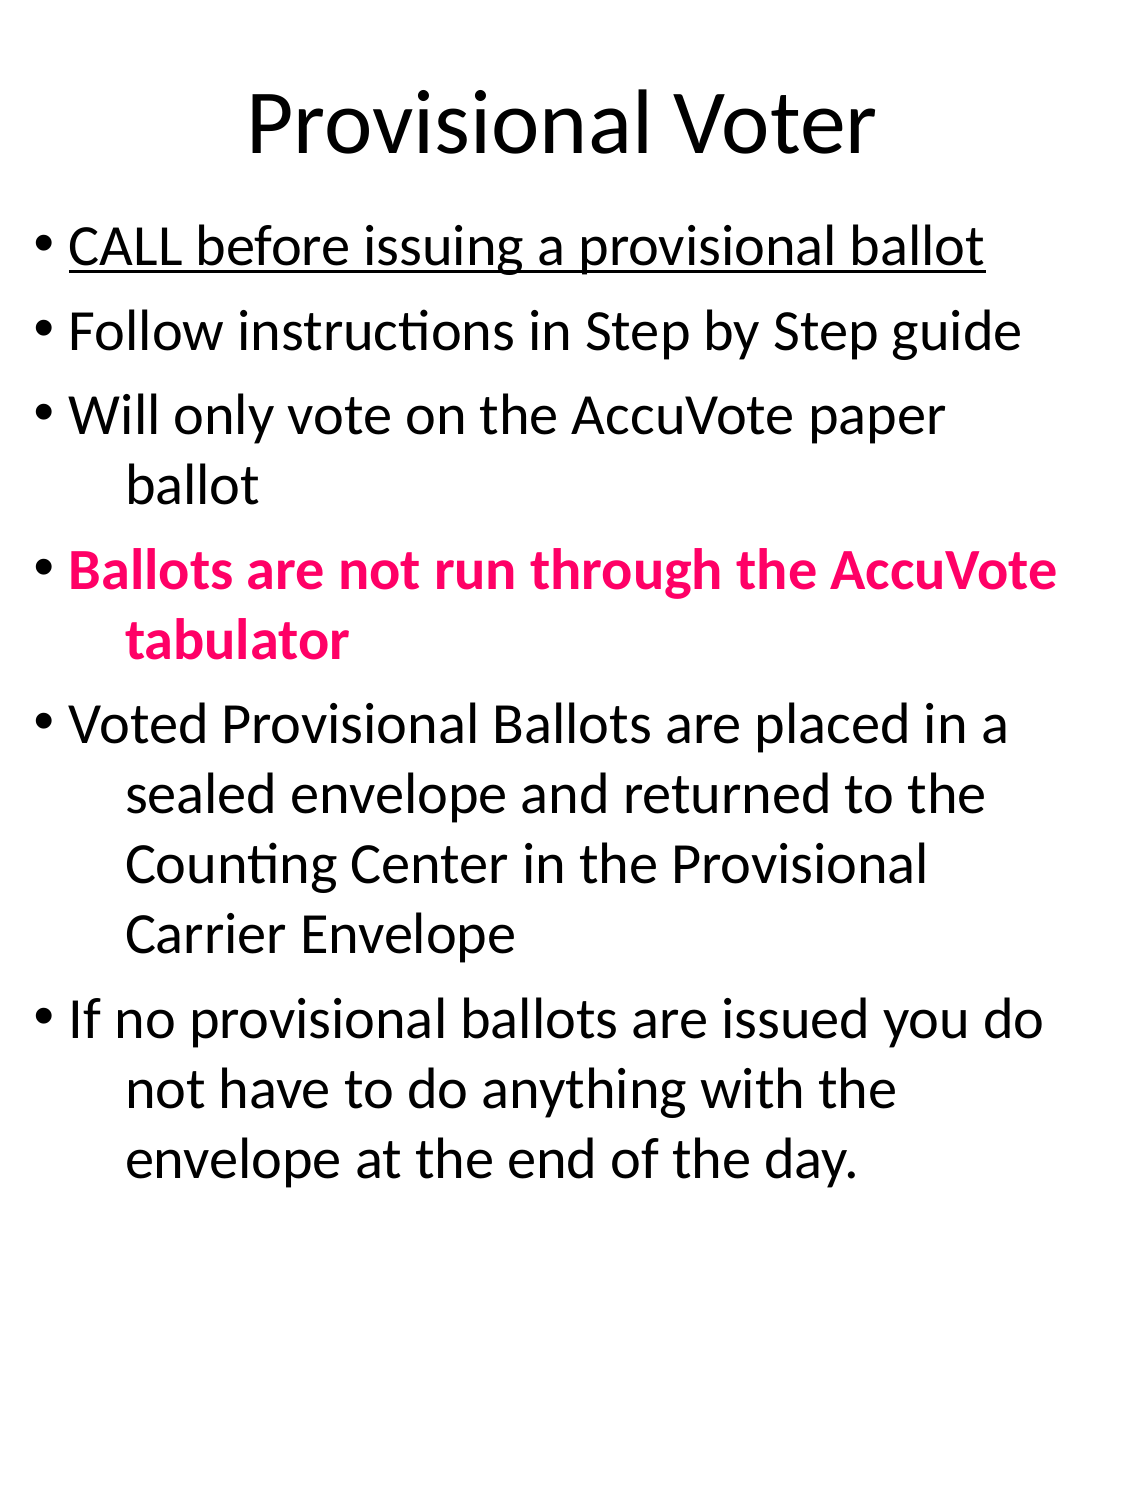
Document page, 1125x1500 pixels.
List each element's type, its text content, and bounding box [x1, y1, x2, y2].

text_box Provisional Voter [84, 53, 1041, 180]
text_box CALL before issuing a provisional ballot Follow instructions in Step by Step guide Will only vote on the AccuVote paper ballot Ballots are not run through the AccuVote tabulator Voted Provisional Ballots are placed in a sealed envelope and returned to the Counting Center in the Provisional Carrier Envelope If no provisional ballots are issued you do not have to do anything with the envelope at the end of the day. [18, 200, 1107, 1334]
